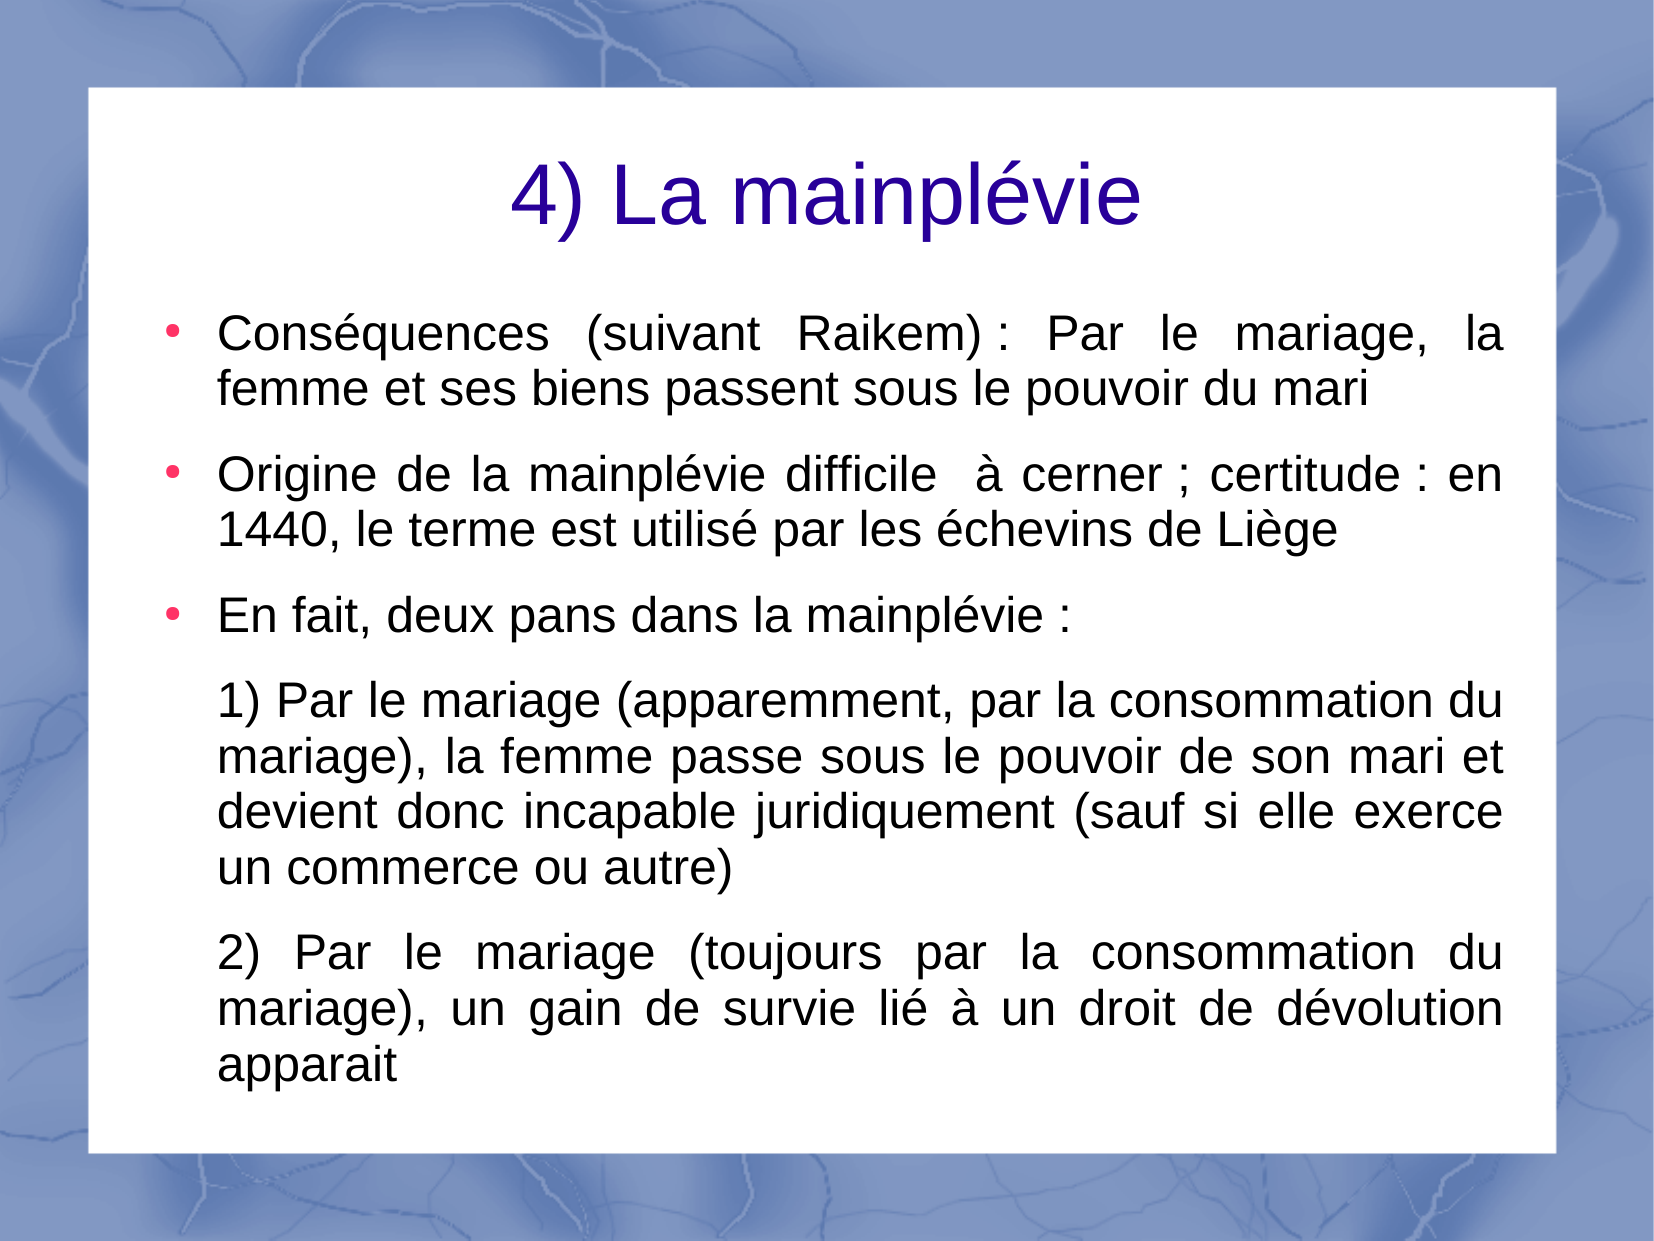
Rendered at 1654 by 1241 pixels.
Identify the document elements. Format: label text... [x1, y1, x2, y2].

title 4) La mainplévie [118, 90, 1536, 298]
list Conséquences (suivant Raikem) : Par le mariage, la femme et ses biens passent sous le pouvoir du mari Origine de la mainplévie difficile à cerner ; certitude : en 1440, le terme est utilisé par les échevins de Liège En fait, deux pans dans la mainplévie : 1) Par le mariage (apparemment, par la consommation du mariage), la femme passe sous le pouvoir de son mari et devient donc incapable juridiquement (sauf si elle exerce un commerce ou autre) 2) Par le mariage (toujours par la consommation du mariage), un gain de survie lié à un droit de dévolution apparait [146, 304, 1505, 1092]
picture [0, 0, 1654, 1241]
